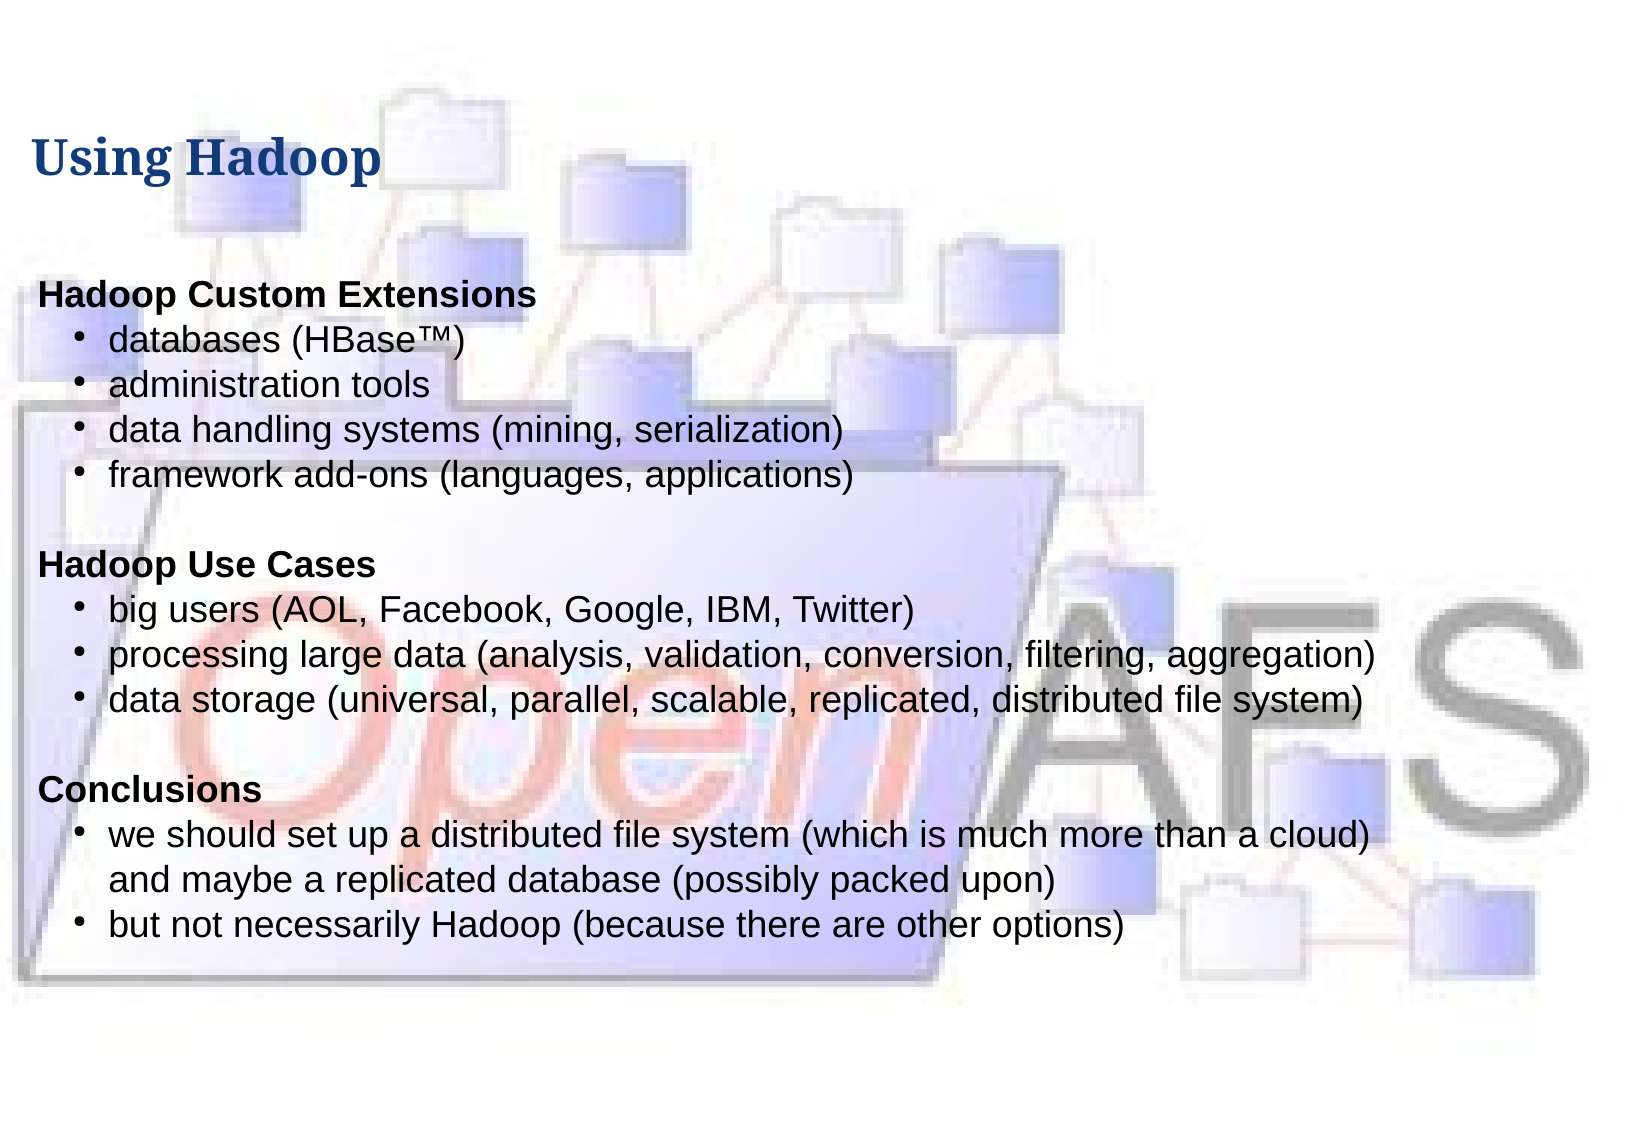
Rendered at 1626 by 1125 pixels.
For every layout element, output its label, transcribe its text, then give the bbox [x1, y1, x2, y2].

list Using Hadoop [31, 125, 1594, 187]
picture [0, 0, 1626, 1125]
text_box Hadoop Custom Extensions databases (HBase™) administration tools data handling systems (mining, serialization) framework add-ons (languages, applications) Hadoop Use Cases big users (AOL, Facebook, Google, IBM, Twitter) processing large data (analysis, validation, conversion, filtering, aggregation) data storage (universal, parallel, scalable, replicated, distributed file system) Conclusions we should set up a distributed file system (which is much more than a cloud) and maybe a replicated database (possibly packed upon) but not necessarily Hadoop (because there are other options) [37, 269, 1598, 946]
